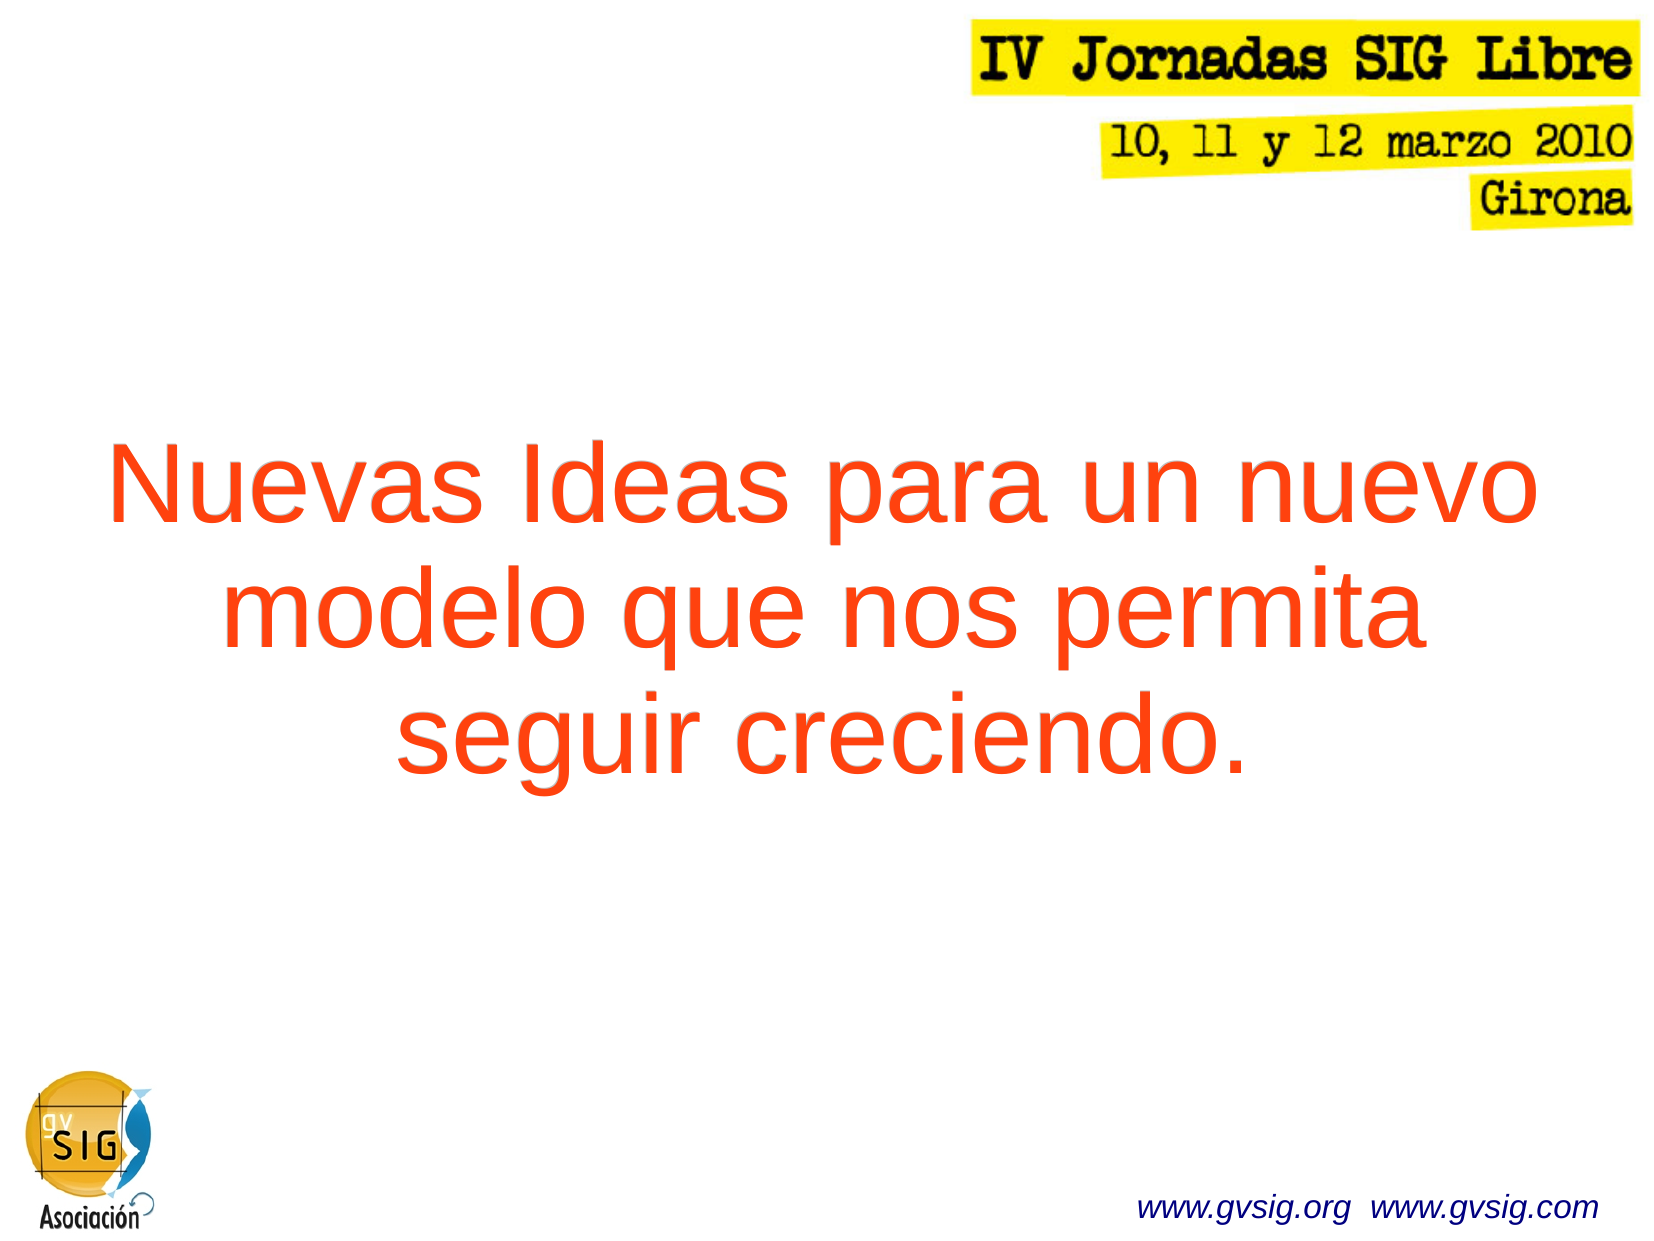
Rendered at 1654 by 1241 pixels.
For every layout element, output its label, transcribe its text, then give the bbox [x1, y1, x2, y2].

picture [956, 0, 1654, 276]
picture [0, 1062, 178, 1241]
text_box Nuevas Ideas para un nuevo modelo que nos permita seguir creciendo. [70, 413, 1577, 857]
